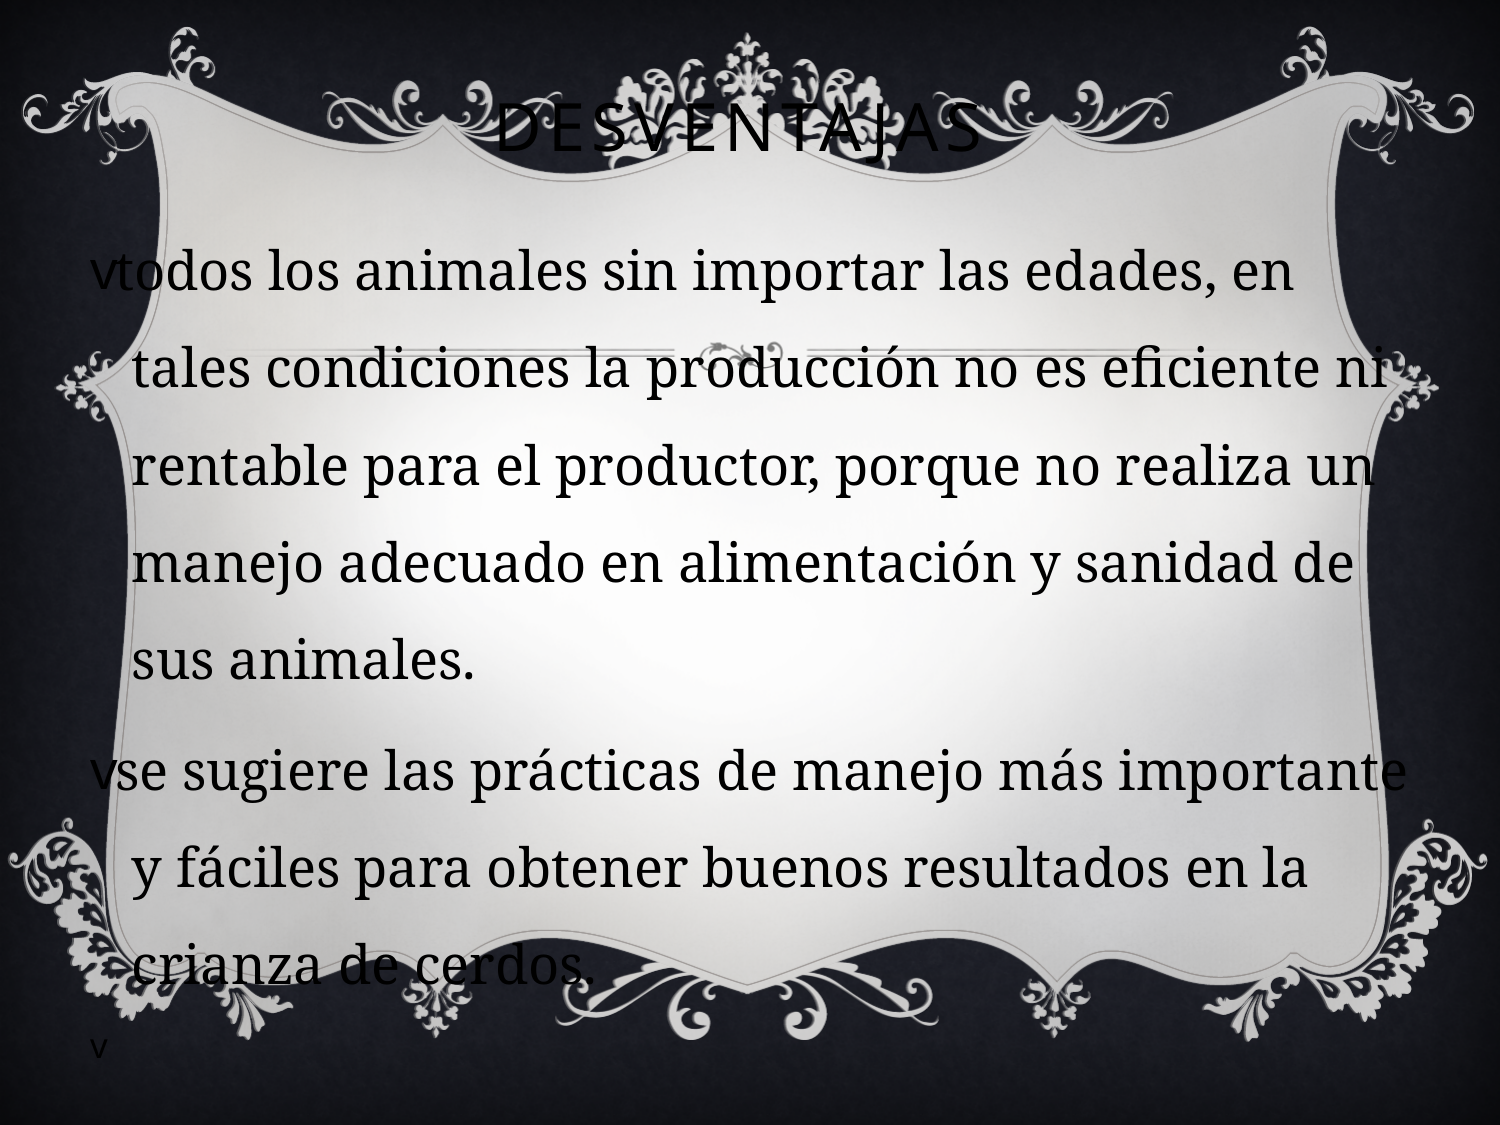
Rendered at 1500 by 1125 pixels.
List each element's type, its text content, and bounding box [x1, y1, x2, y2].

title Desventajas [75, 45, 1426, 173]
list todos los animales sin importar las edades, en tales condiciones la producción no es eficiente ni rentable para el productor, porque no realiza un manejo adecuado en alimentación y sanidad de sus animales. se sugiere las prácticas de manejo más importante y fáciles para obtener buenos resultados en la crianza de cerdos. [75, 196, 1426, 1005]
